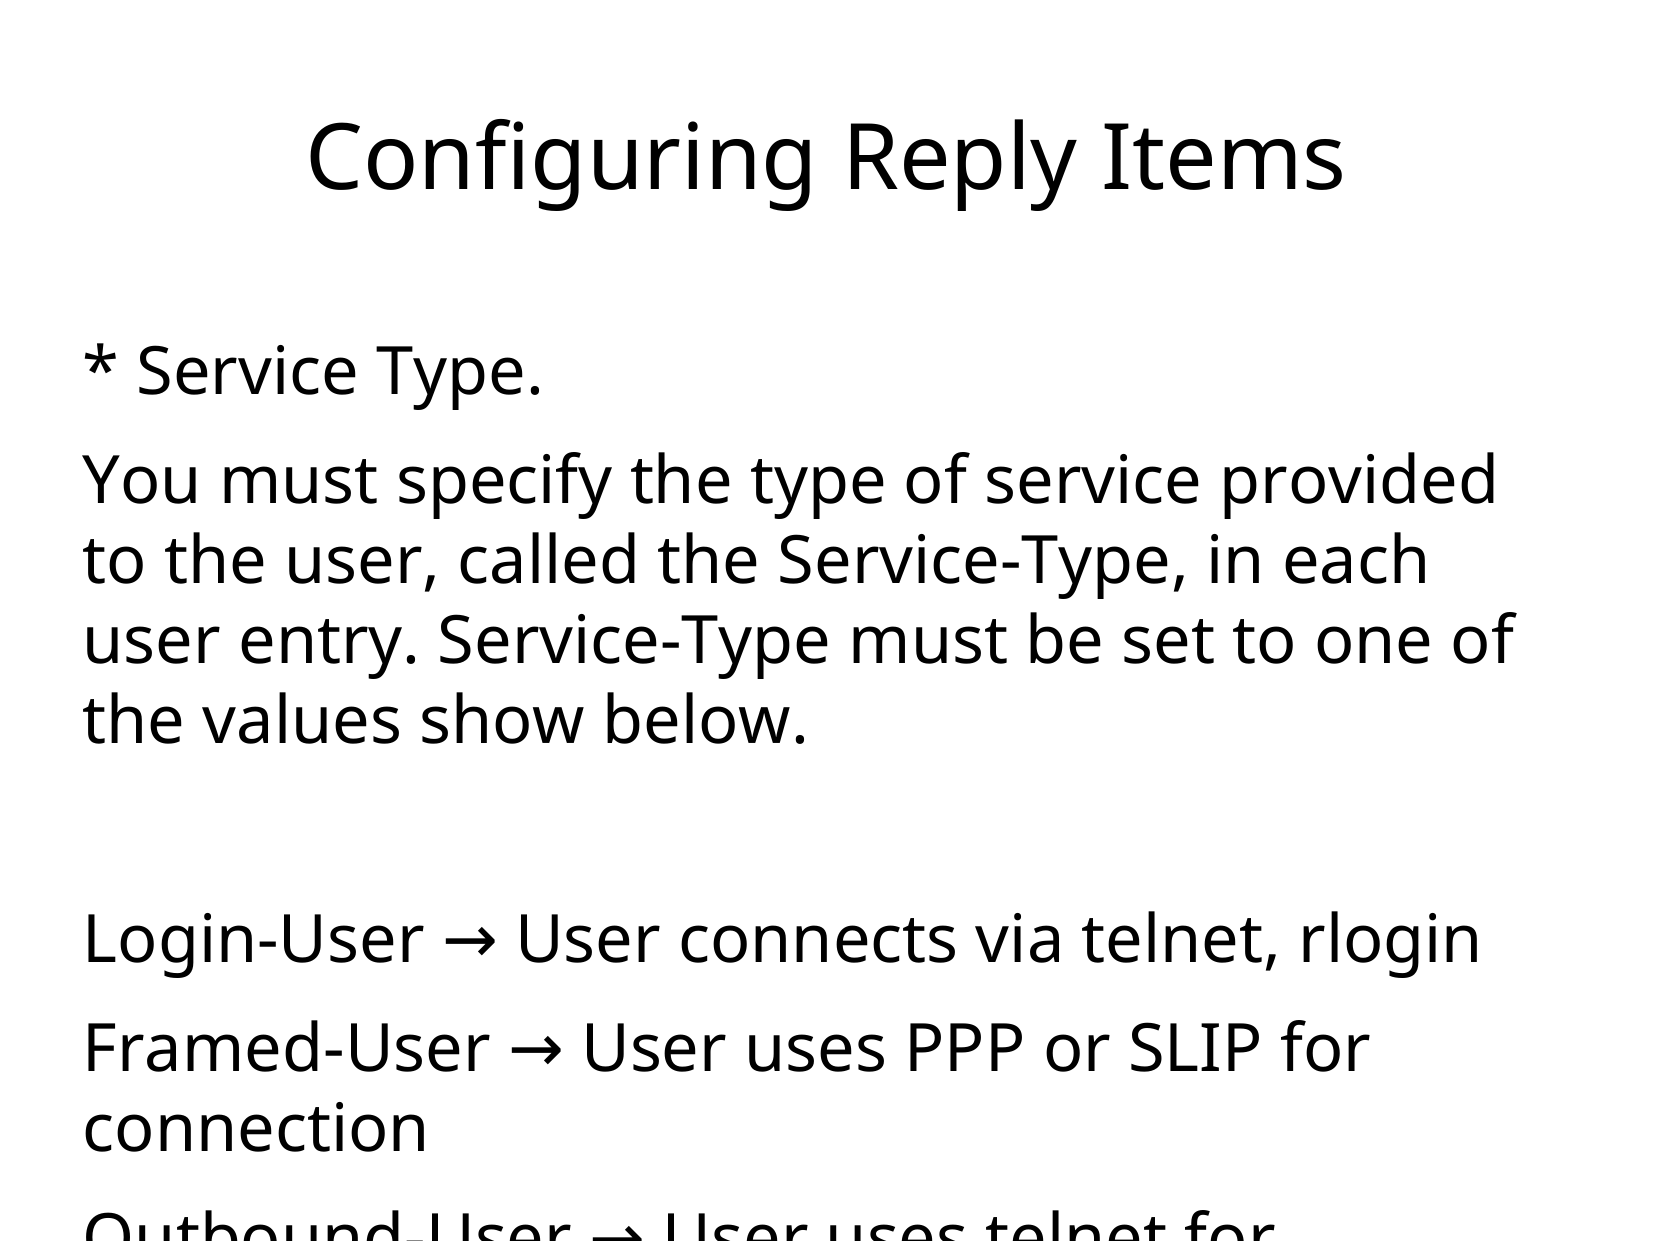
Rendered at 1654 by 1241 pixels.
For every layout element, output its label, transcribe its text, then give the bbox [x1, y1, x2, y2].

title Configuring Reply Items [82, 56, 1571, 218]
subtitle * Service Type. You must specify the type of service provided to the user, called the Service-Type, in each user entry. Service-Type must be set to one of the values show below. Login-User → User connects via telnet, rlogin Framed-User → User uses PPP or SLIP for connection Outbound-User → User uses telnet for outbound connections. [82, 218, 1571, 1181]
